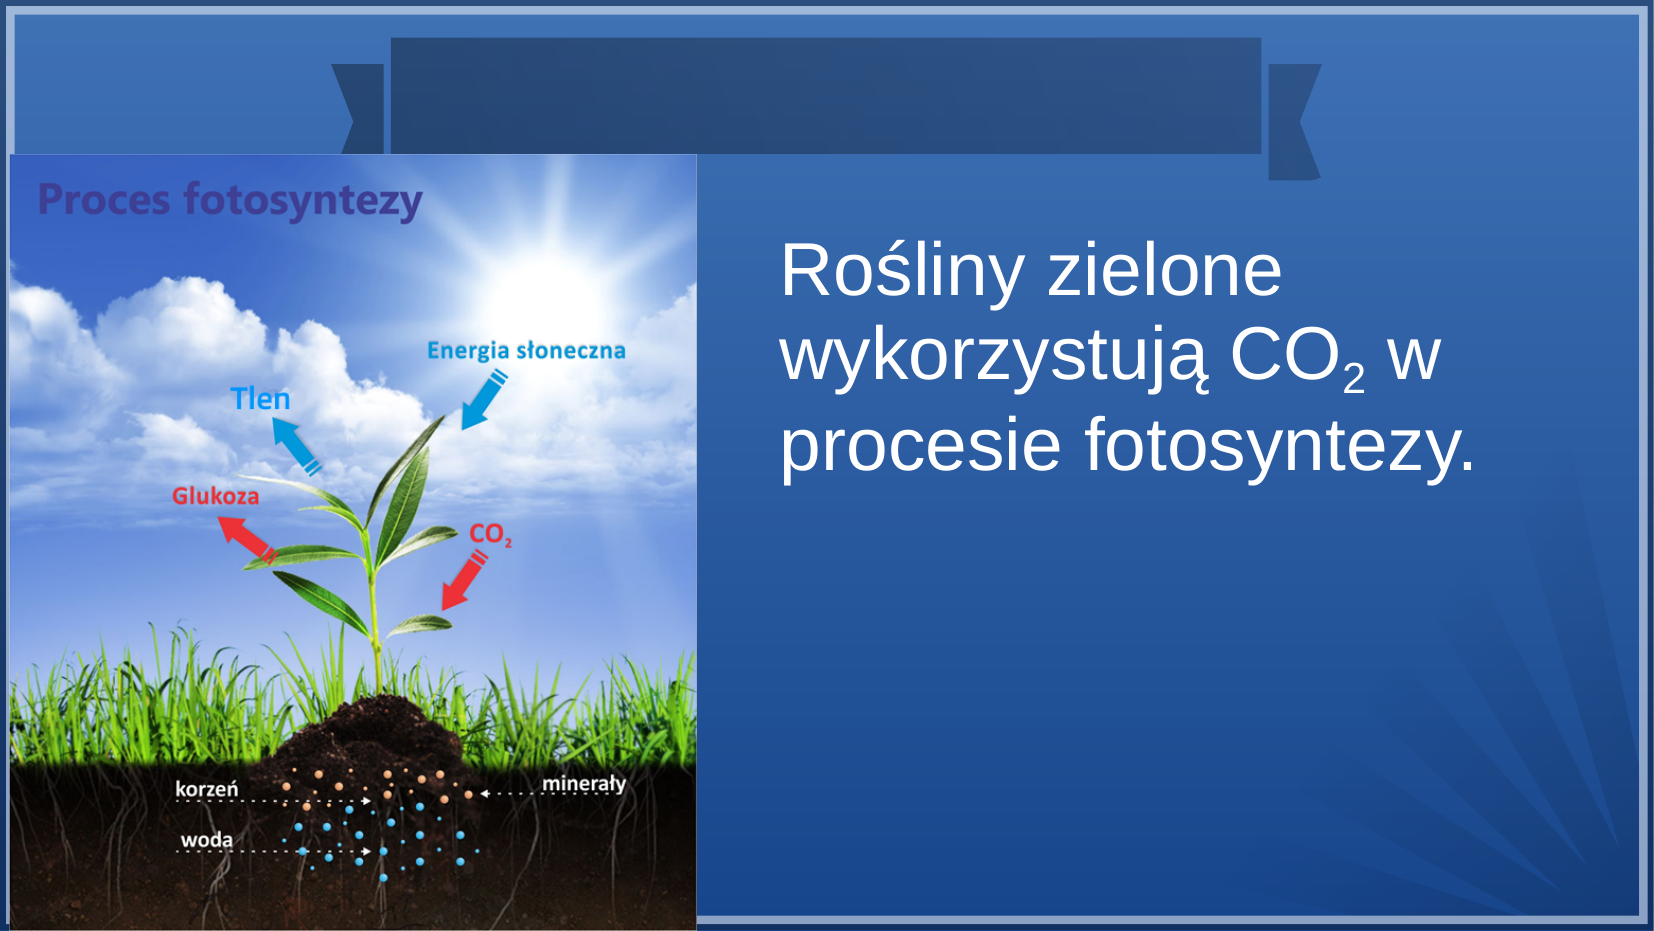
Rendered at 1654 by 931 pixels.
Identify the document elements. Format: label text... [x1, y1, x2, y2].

list Rośliny zielone wykorzystują CO2 w procesie fotosyntezy. [779, 227, 1654, 851]
picture [9, 153, 697, 931]
